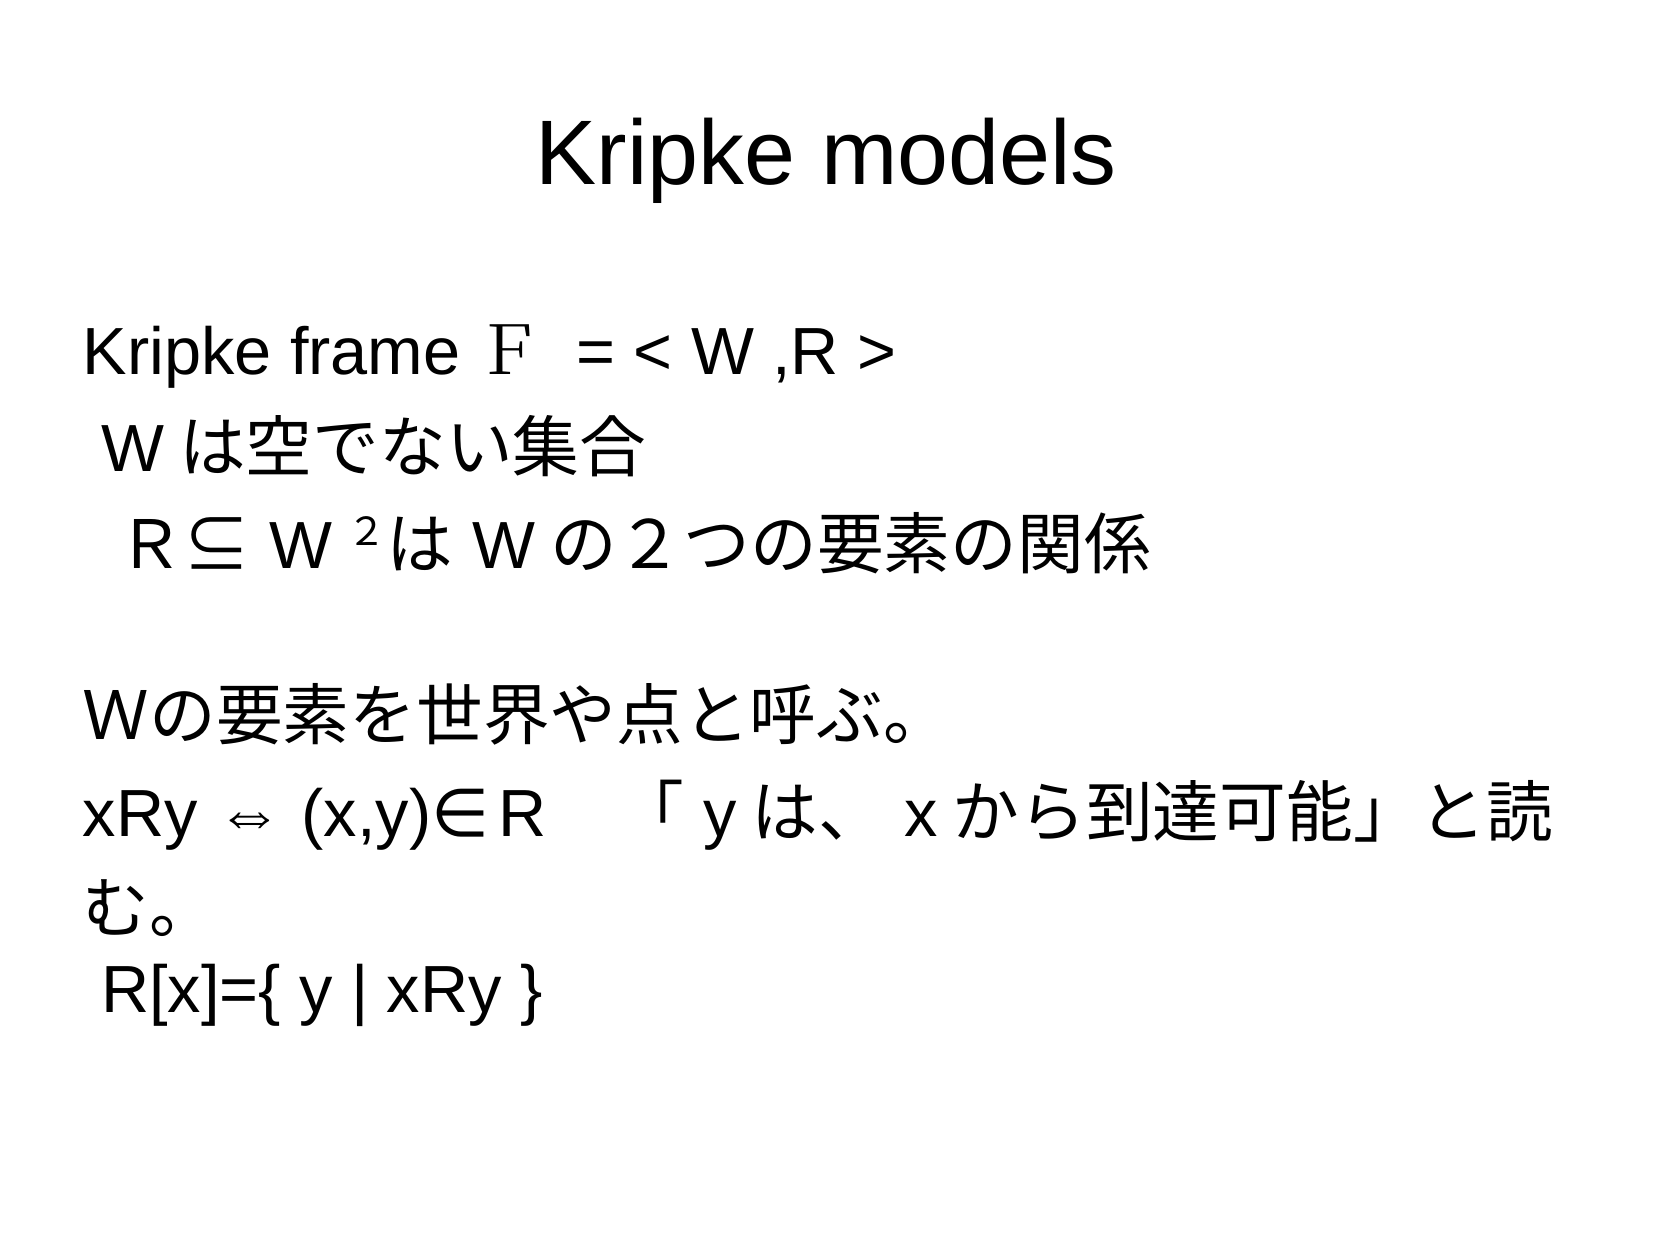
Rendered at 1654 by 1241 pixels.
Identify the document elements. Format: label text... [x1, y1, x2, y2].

subtitle Kripke frameＦ = < W ,R > Wは空でない集合 Ｒ⊆W２はWの２つの要素の関係 Ｗの要素を世界や点と呼ぶ。 xRy ⇔ (x,y)∈R 「yは、xから到達可能」と読む。 R[x]={ y | xRy } [82, 290, 1571, 1109]
title Kripke models [82, 49, 1571, 257]
